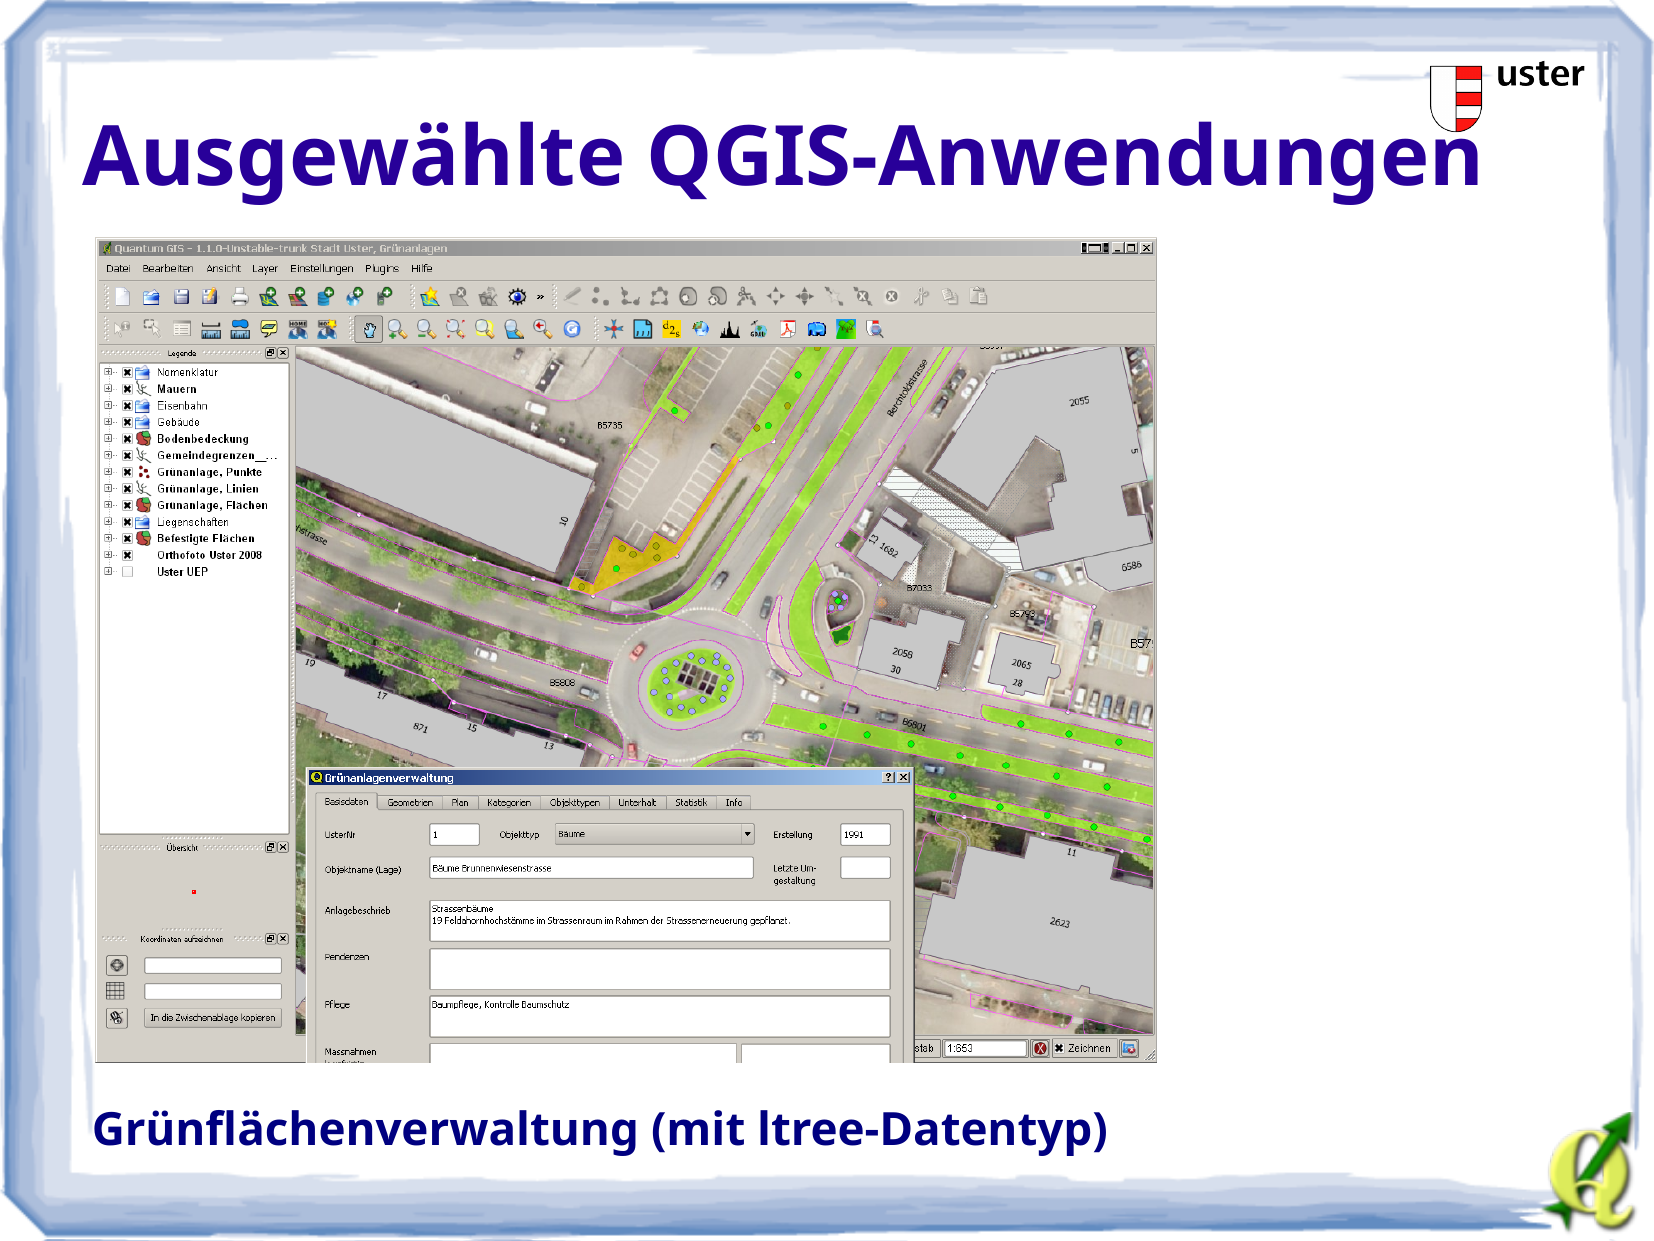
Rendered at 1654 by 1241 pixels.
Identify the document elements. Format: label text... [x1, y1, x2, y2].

picture [0, 0, 1654, 1241]
text_box Grünflächenverwaltung (mit ltree-Datentyp) [77, 1089, 1056, 1158]
title Ausgewählte QGIS-Anwendungen [82, 56, 1571, 250]
